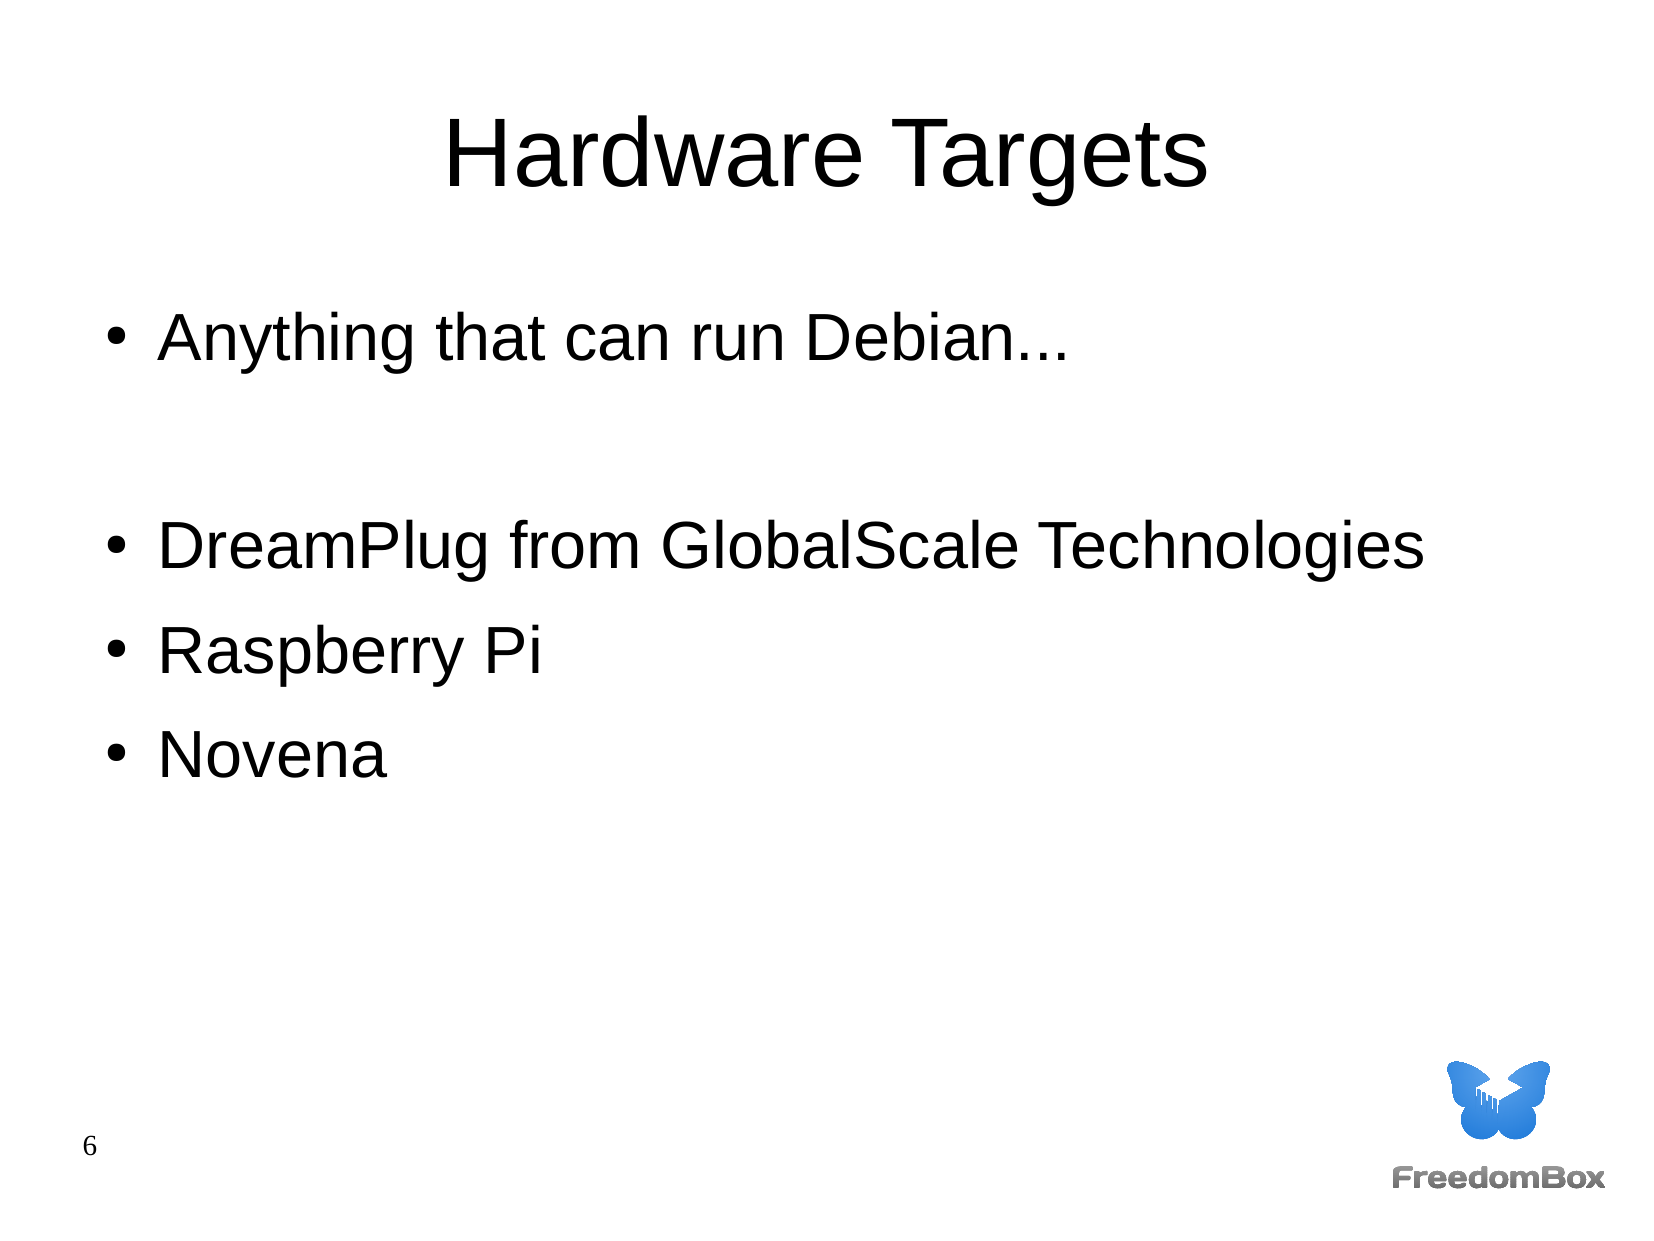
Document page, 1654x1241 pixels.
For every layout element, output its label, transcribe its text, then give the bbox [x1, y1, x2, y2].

title Hardware Targets [82, 49, 1571, 257]
list Anything that can run Debian... DreamPlug from GlobalScale Technologies Raspberry Pi Novena [86, 300, 1576, 1119]
